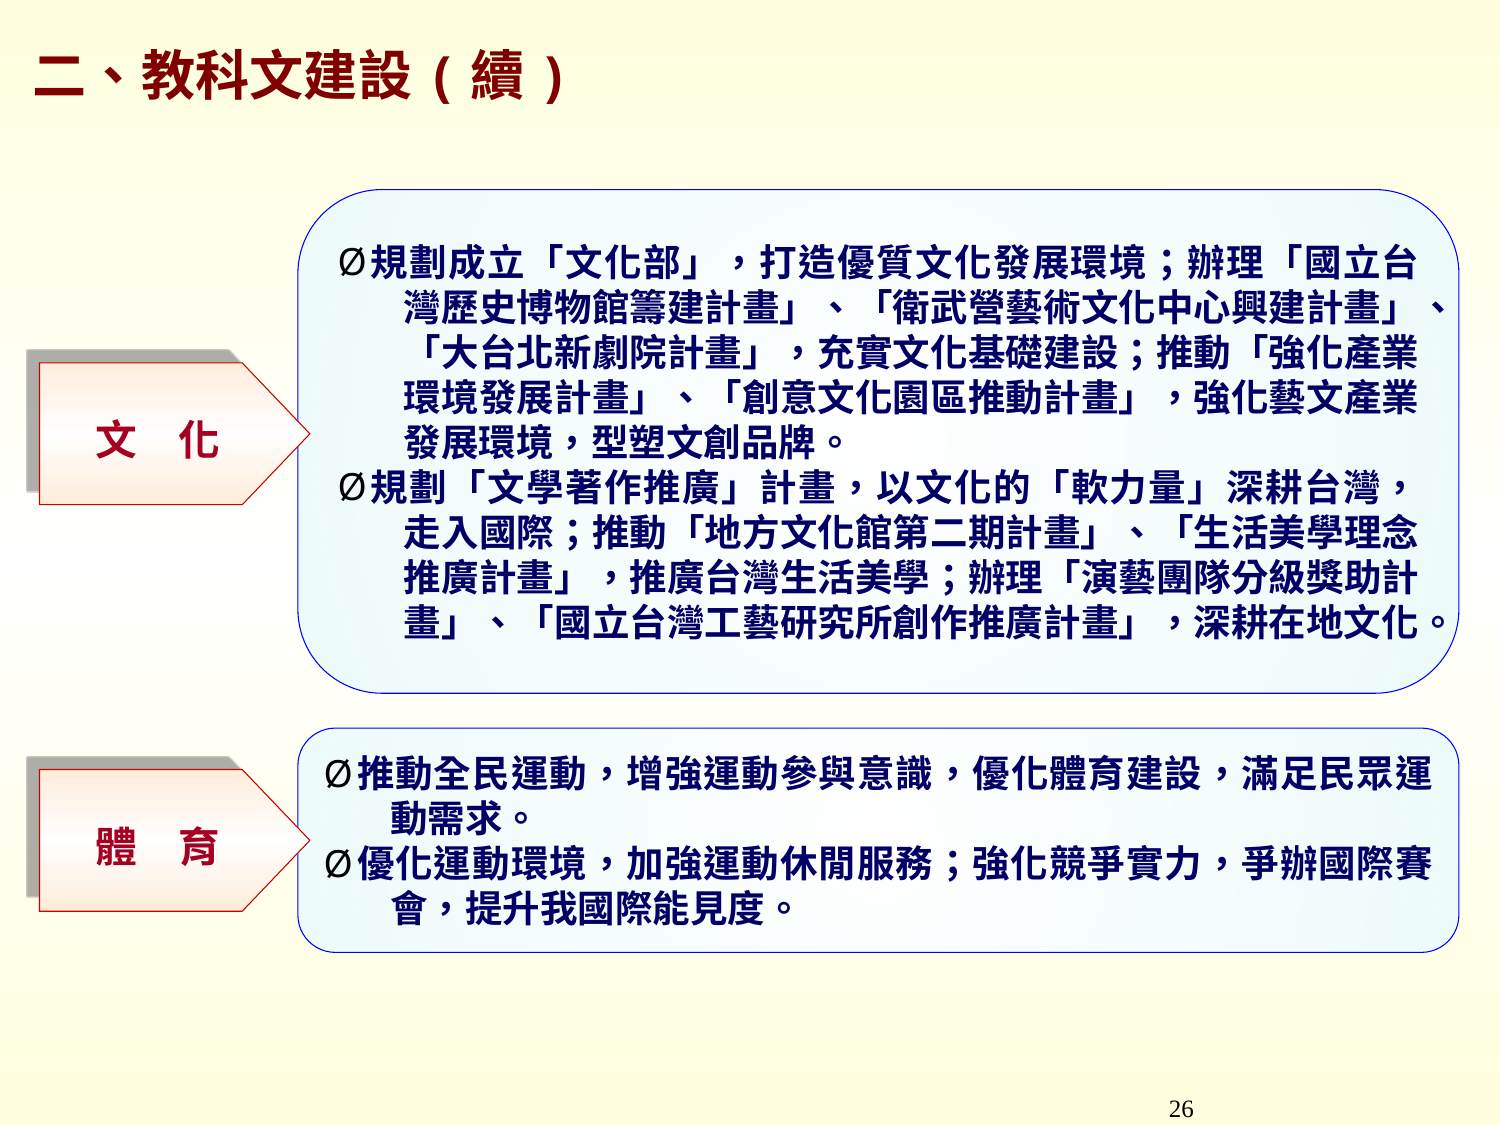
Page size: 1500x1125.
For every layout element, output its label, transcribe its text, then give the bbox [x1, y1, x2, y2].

text_box 推動全民運動，增強運動參與意識，優化體育建設，滿足民眾運動需求。 優化運動環境，加強運動休閒服務；強化競爭實力，爭辦國際賽會，提升我國際能見度。 [297, 728, 1459, 953]
text_box 規劃成立「文化部」，打造優質文化發展環境；辦理「國立台灣歷史博物館籌建計畫」、「衛武營藝術文化中心興建計畫」、「大台北新劇院計畫」，充實文化基礎建設；推動「強化產業環境發展計畫」、「創意文化園區推動計畫」，強化藝文產業發展環境，型塑文創品牌。 規劃「文學著作推廣」計畫，以文化的「軟力量」深耕台灣，走入國際；推動「地方文化館第二期計畫」、「生活美學理念推廣計畫」，推廣台灣生活美學；辦理「演藝團隊分級獎助計畫」、「國立台灣工藝研究所創作推廣計畫」，深耕在地文化。 [297, 189, 1459, 694]
text_box 體 育 [39, 769, 310, 912]
text_box 文 化 [39, 362, 310, 505]
text_box [1153, 1055, 1500, 1125]
text_box 二、教科文建設(續) [17, 33, 1046, 114]
